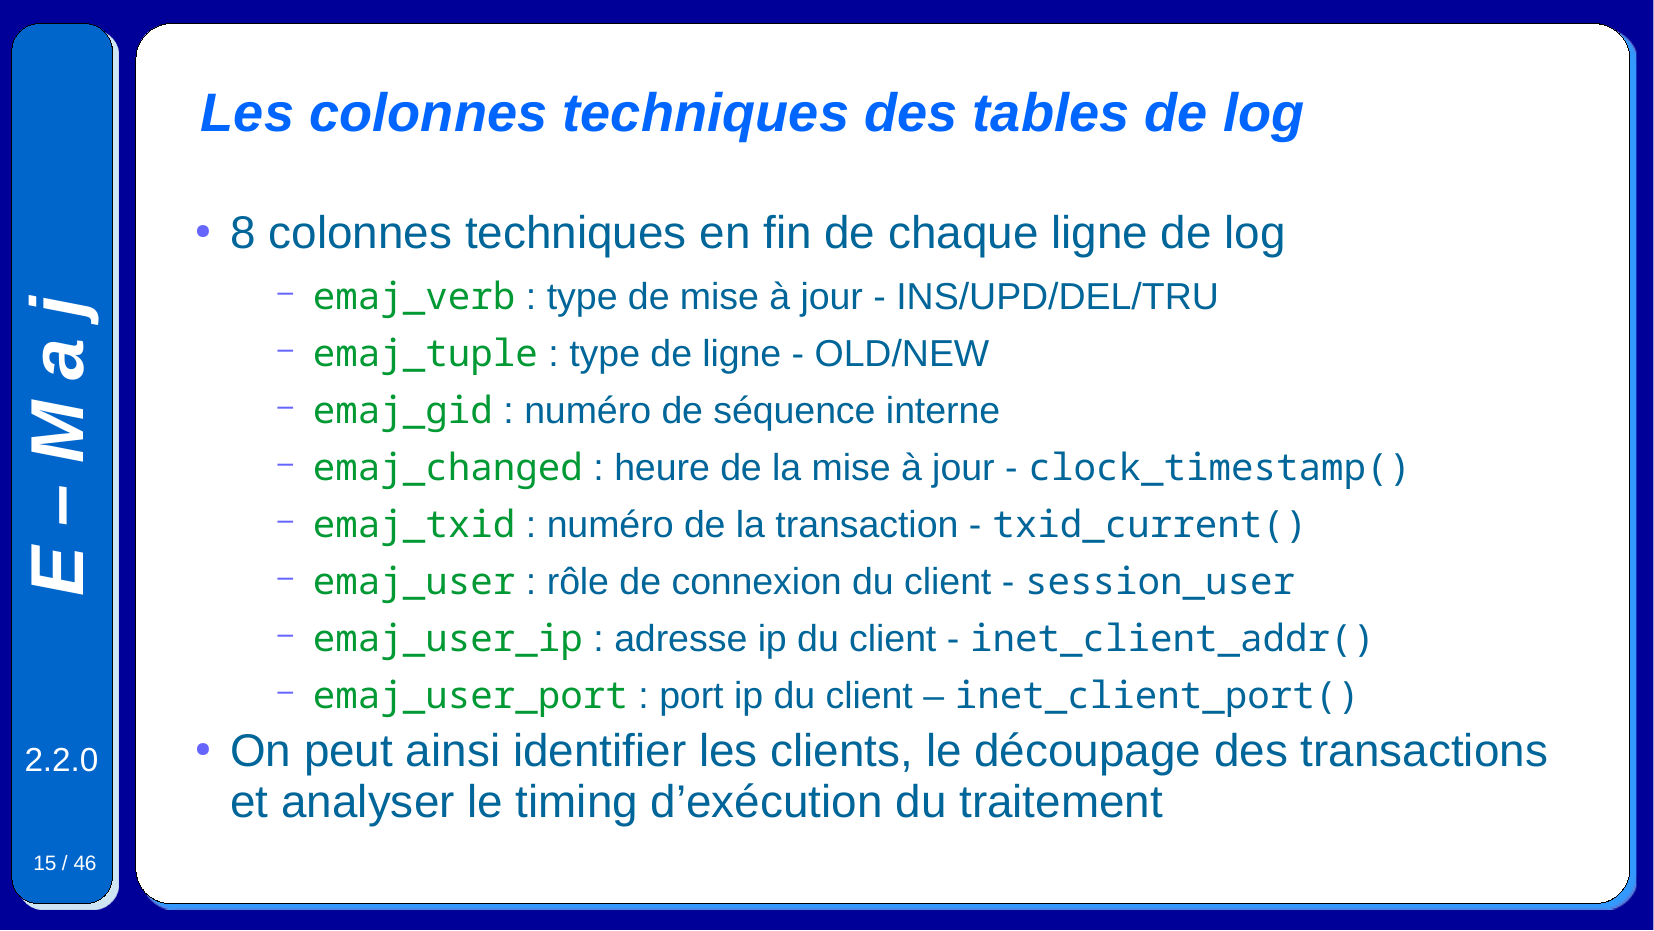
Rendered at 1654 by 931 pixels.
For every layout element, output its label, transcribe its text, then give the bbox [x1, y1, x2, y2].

title Les colonnes techniques des tables de log [200, 34, 1575, 191]
list 8 colonnes techniques en fin de chaque ligne de log emaj_verb : type de mise à jour - INS/UPD/DEL/TRU emaj_tuple : type de ligne - OLD/NEW emaj_gid : numéro de séquence interne emaj_changed : heure de la mise à jour - clock_timestamp() emaj_txid : numéro de la transaction - txid_current() emaj_user : rôle de connexion du client - session_user emaj_user_ip : adresse ip du client - inet_client_addr() emaj_user_port : port ip du client – inet_client_port() On peut ainsi identifier les clients, le découpage des transactions et analyser le timing d’exécution du traitement [177, 206, 1587, 827]
